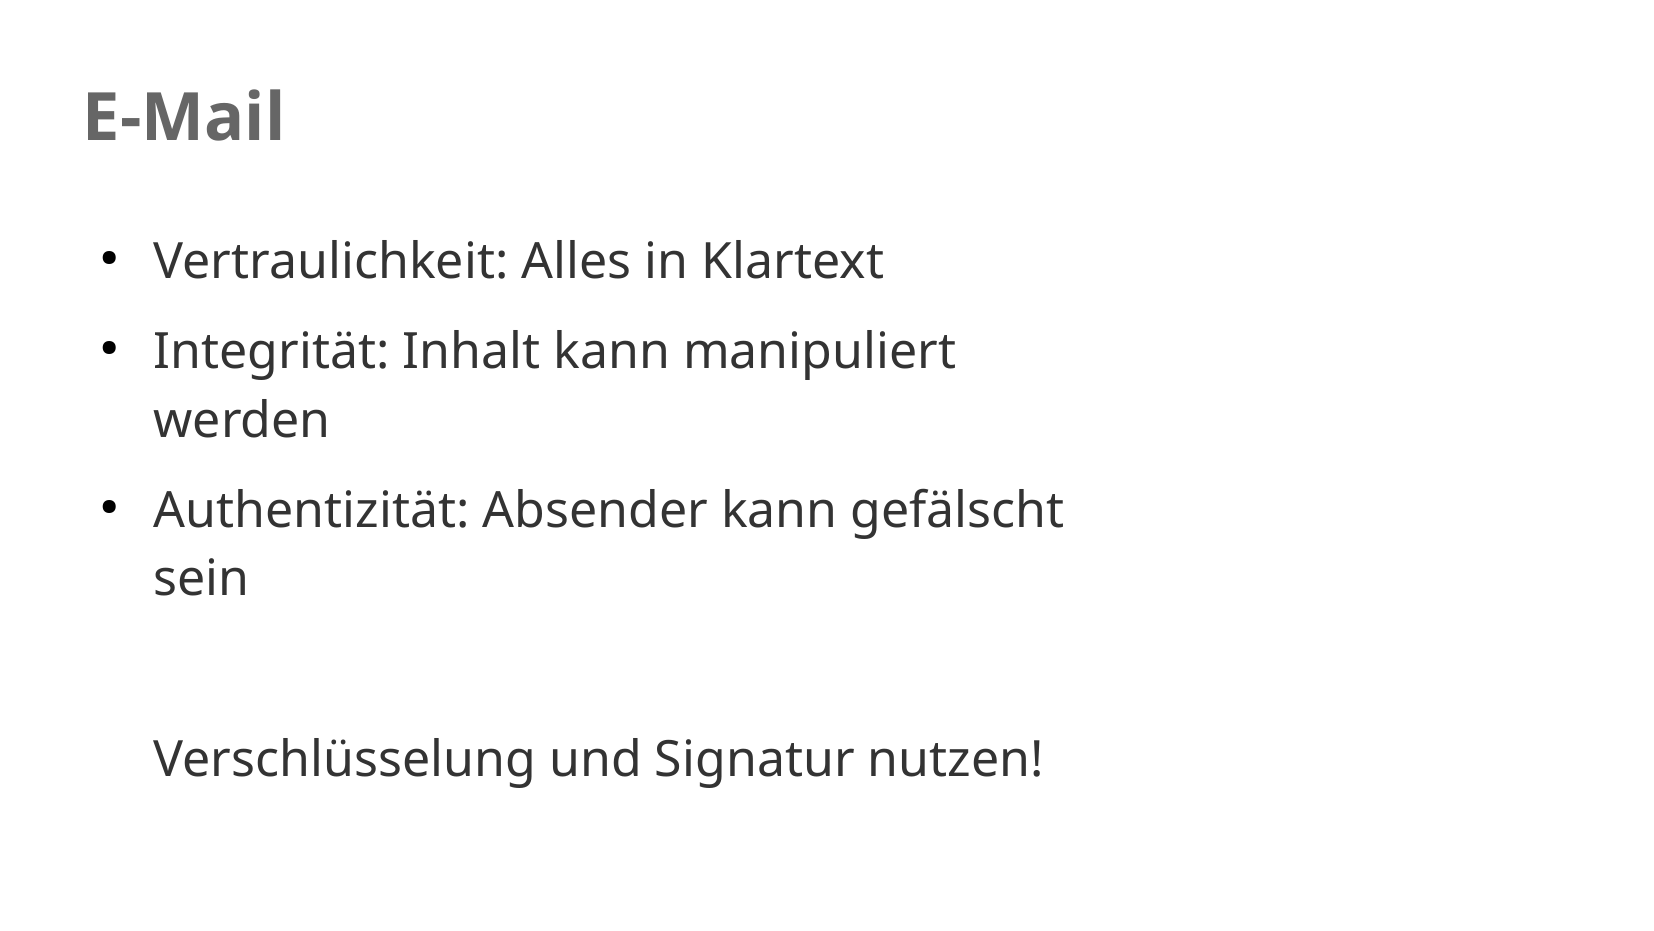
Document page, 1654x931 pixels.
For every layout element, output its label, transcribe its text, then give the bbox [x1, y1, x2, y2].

title E-Mail [82, 37, 1571, 193]
list Vertraulichkeit: Alles in Klartext Integrität: Inhalt kann manipuliert werden Authentizität: Absender kann gefälscht sein Verschlüsselung und Signatur nutzen! [82, 225, 1126, 827]
